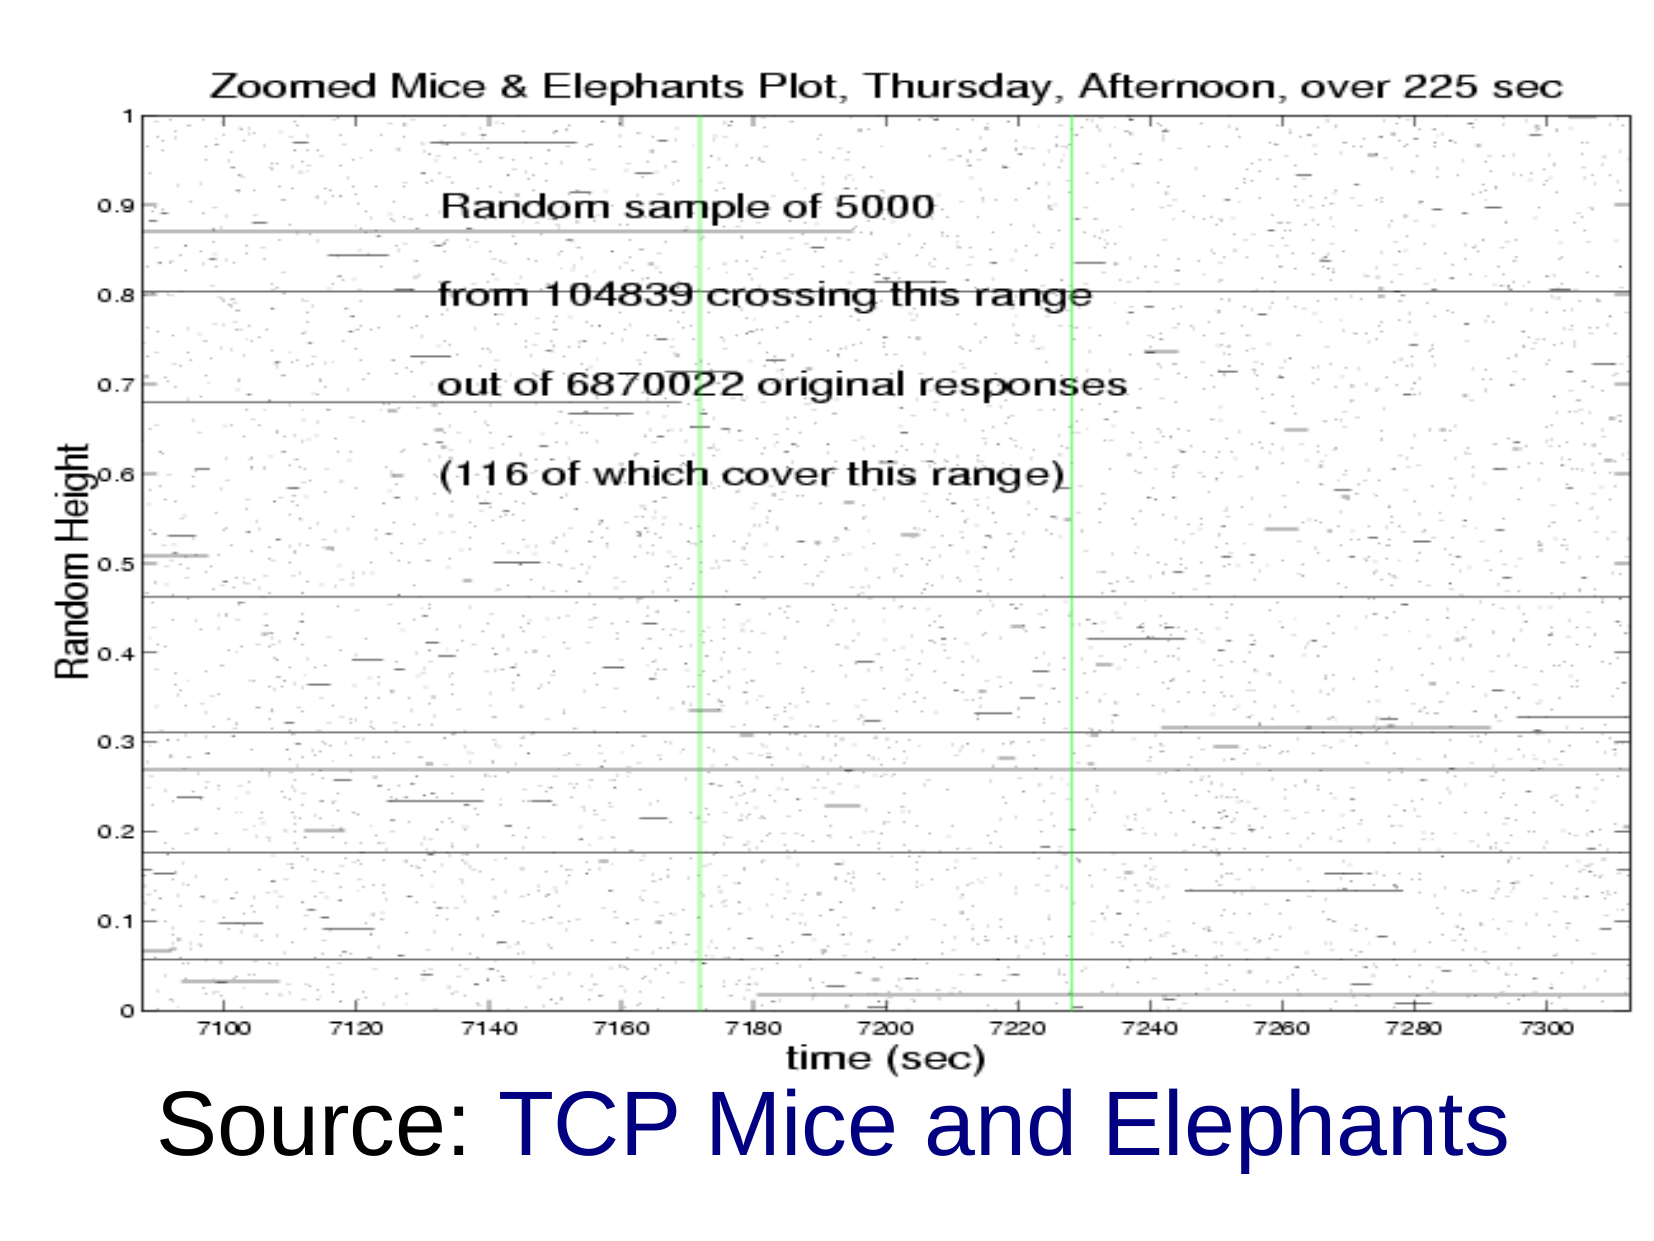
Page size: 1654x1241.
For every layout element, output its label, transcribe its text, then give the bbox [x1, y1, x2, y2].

title Source: TCP Mice and Elephants [90, 1020, 1579, 1228]
picture [0, 0, 1654, 1167]
